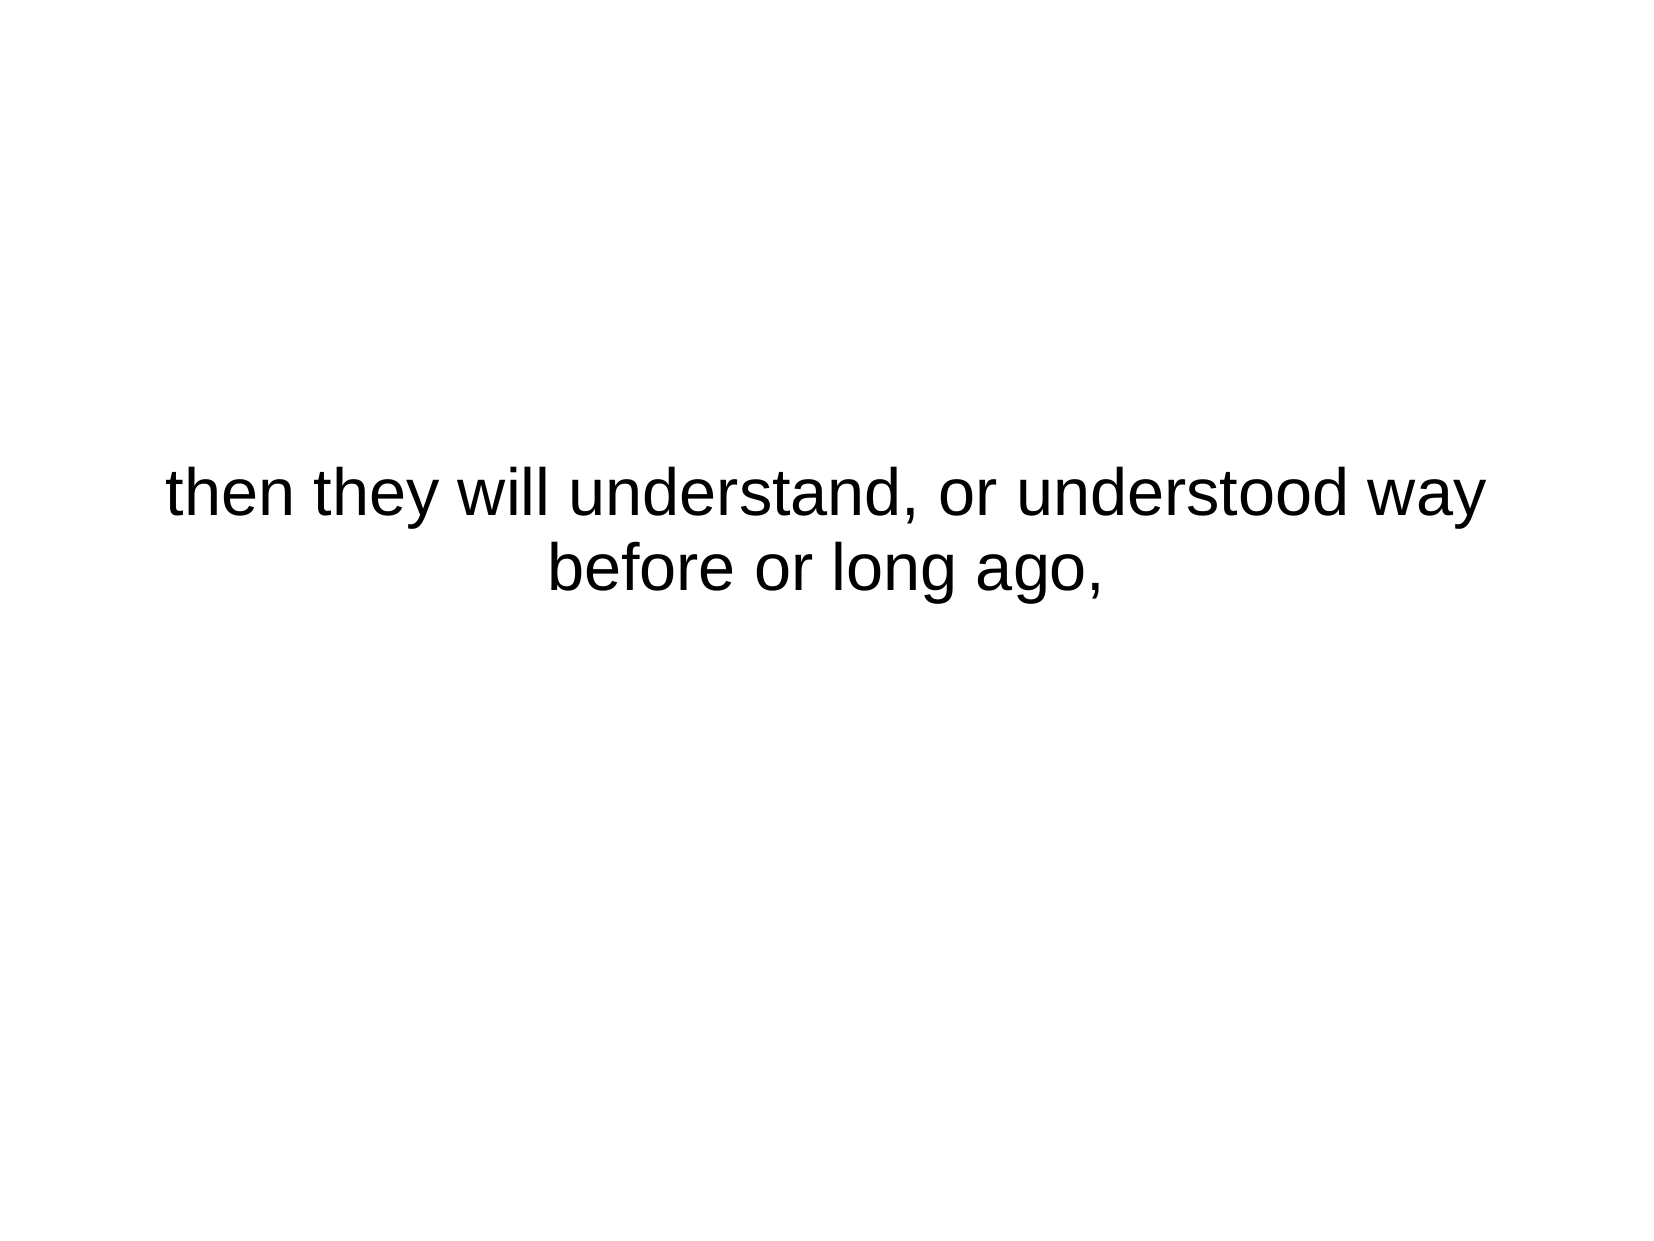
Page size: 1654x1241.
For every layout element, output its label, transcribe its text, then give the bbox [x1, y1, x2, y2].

subtitle then they will understand, or understood way before or long ago, [82, 49, 1571, 1010]
